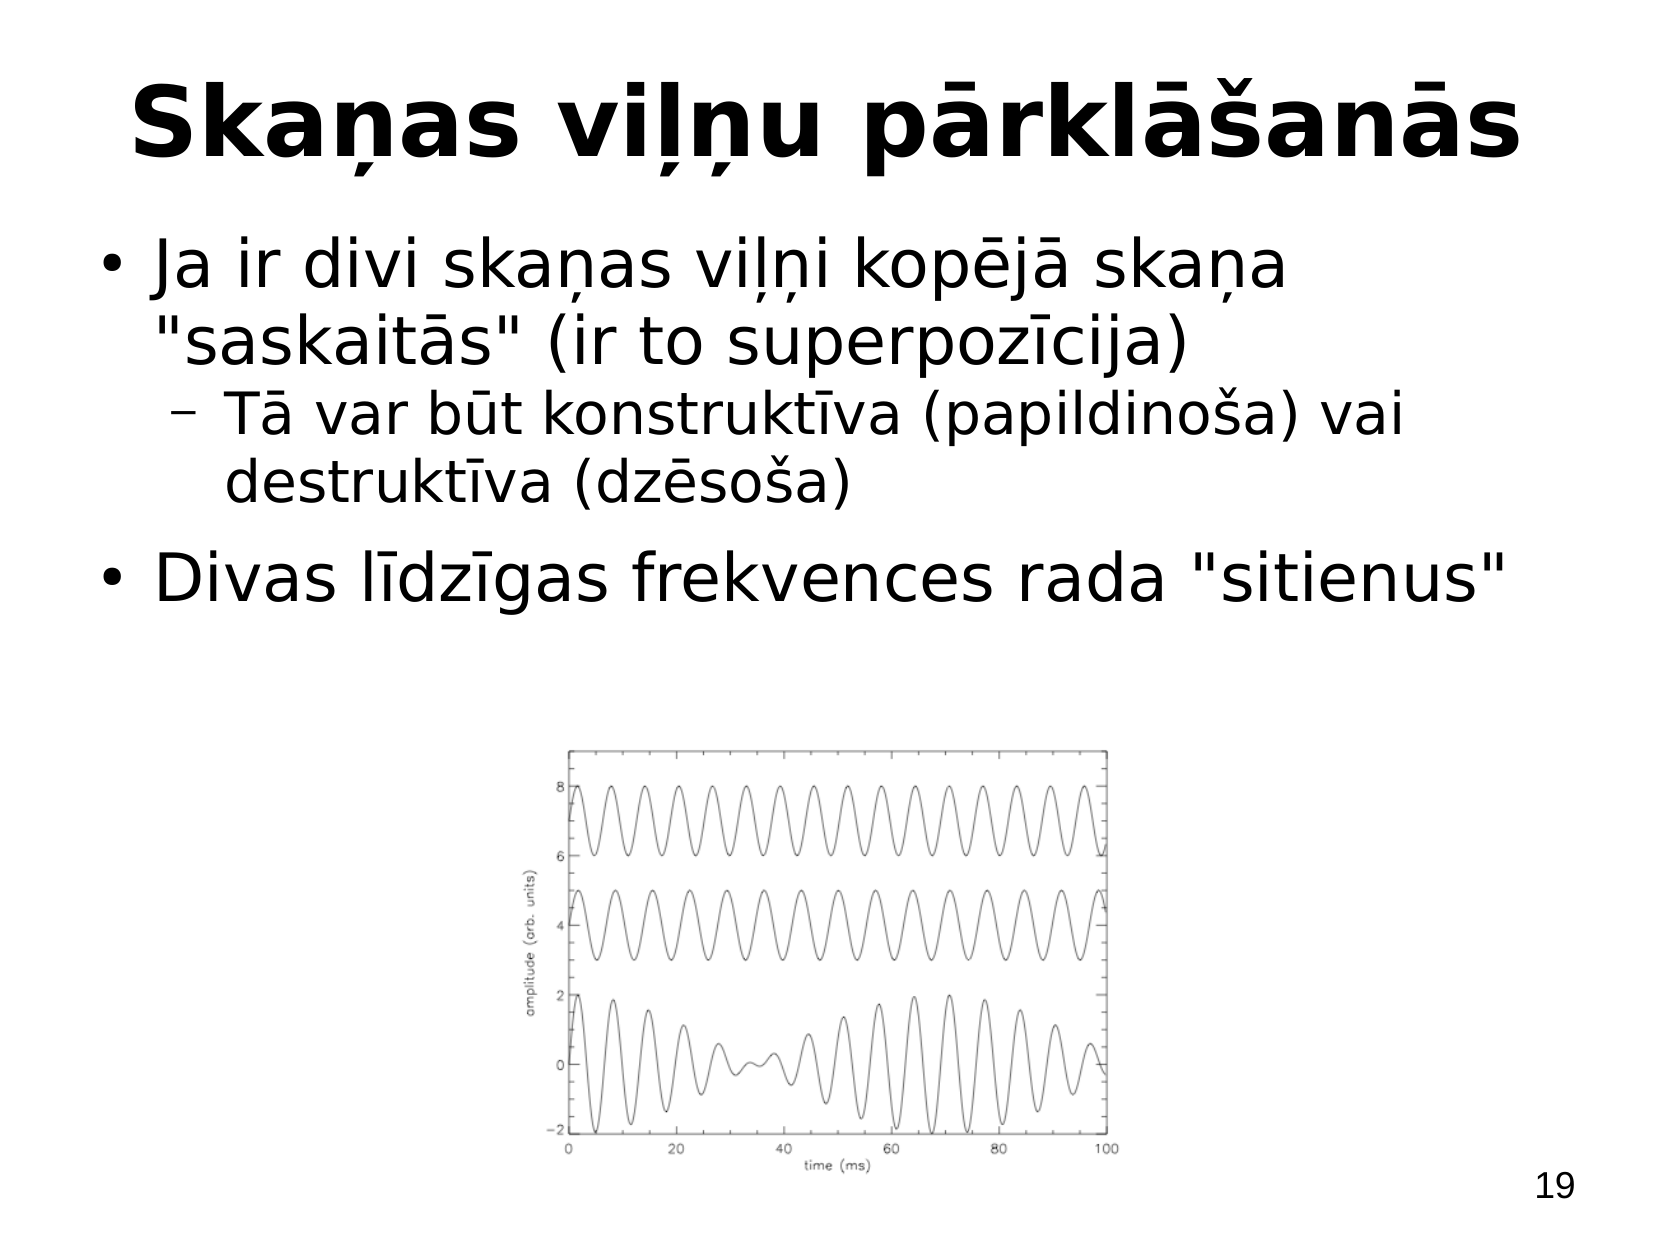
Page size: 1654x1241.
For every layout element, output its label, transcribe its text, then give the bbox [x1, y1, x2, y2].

title Skaņas viļņu pārklāšanās [82, 49, 1571, 196]
list Ja ir divi skaņas viļņi kopējā skaņa "saskaitās" (ir to superpozīcija) Tā var būt konstruktīva (papildinoša) vai destruktīva (dzēsoša) Divas līdzīgas frekvences rada "sitienus" [82, 225, 1538, 683]
picture [489, 726, 1131, 1185]
